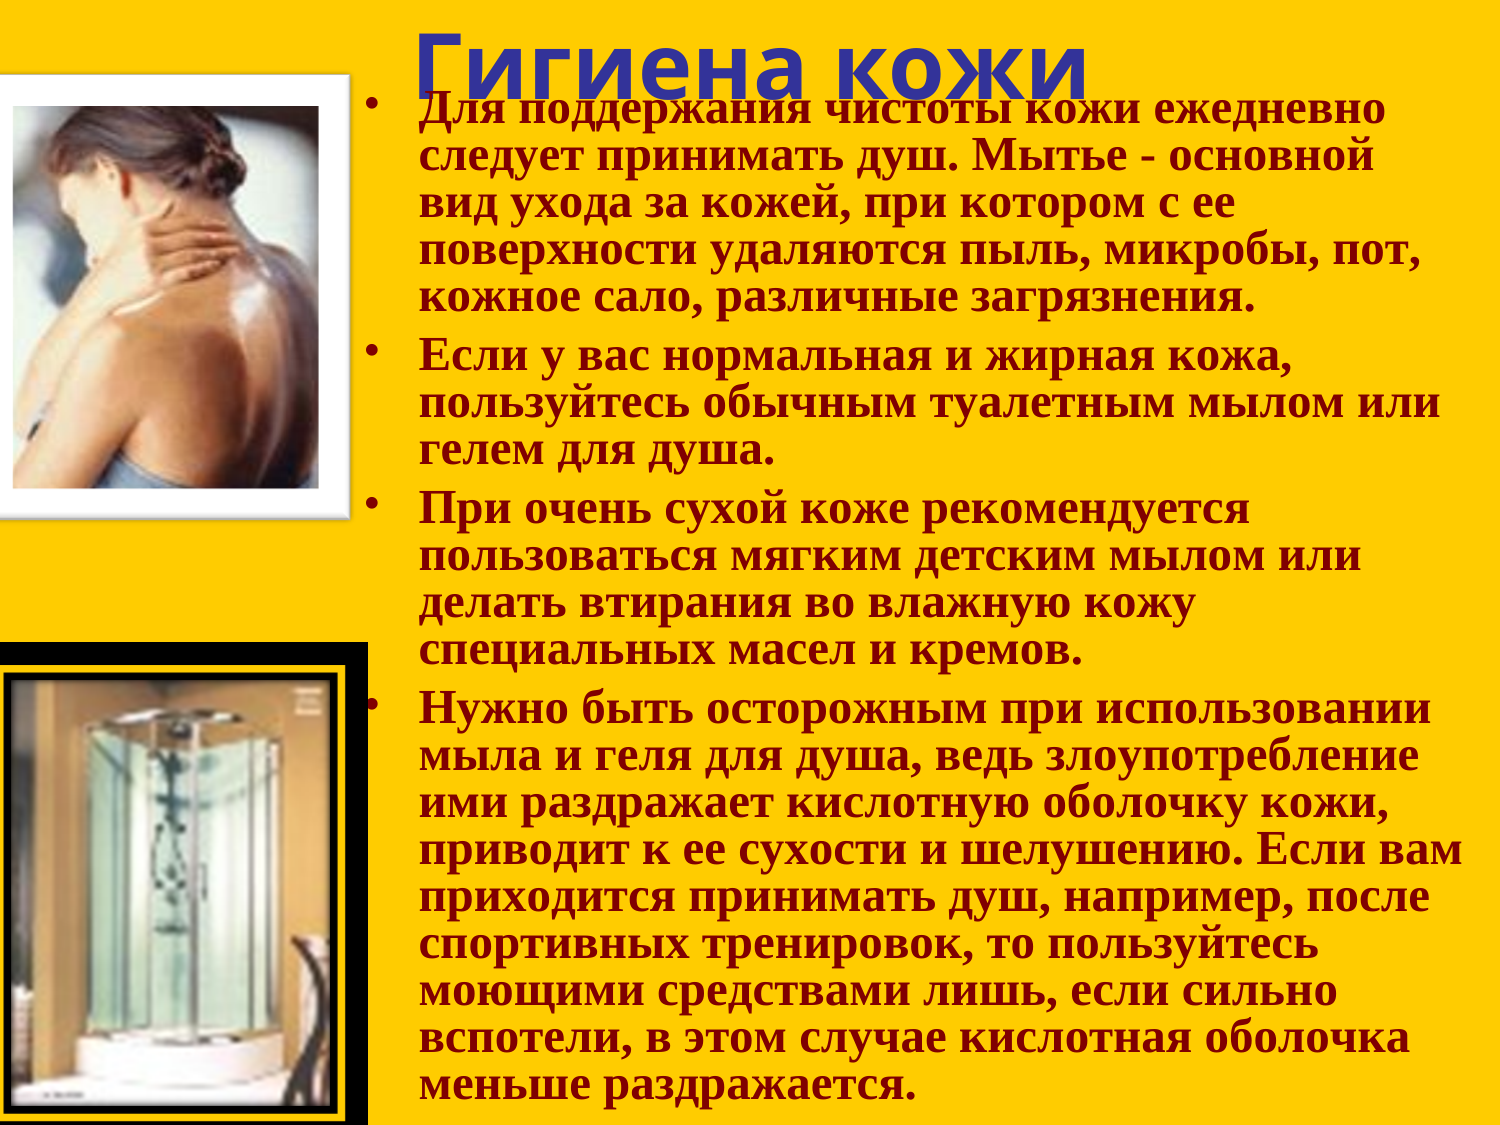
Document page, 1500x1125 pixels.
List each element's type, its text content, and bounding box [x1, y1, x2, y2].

picture [0, 64, 360, 529]
title Гигиена кожи [76, 0, 1427, 78]
list Для поддержания чистоты кожи ежедневно следует принимать душ. Мытье - основной вид ухода за кожей, при котором с ее поверхности удаляются пыль, микробы, пот, кожное сало, различные загрязнения. Если у вас нормальная и жирная кожа, пользуйтесь обычным туалетным мылом или гелем для душа. При очень сухой коже рекомендуется пользоваться мягким детским мылом или делать втирания во влажную кожу специальных масел и кремов. Нужно быть осторожным при использовании мыла и геля для душа, ведь злоупотребление ими раздражает кислотную оболочку кожи, приводит к ее сухости и шелушению. Если вам приходится принимать душ, например, после спортивных тренировок, то пользуйтесь моющими средствами лишь, если сильно вспотели, в этом случае кислотная оболочка меньше раздражается. [348, 78, 1483, 1125]
picture [0, 642, 368, 1125]
